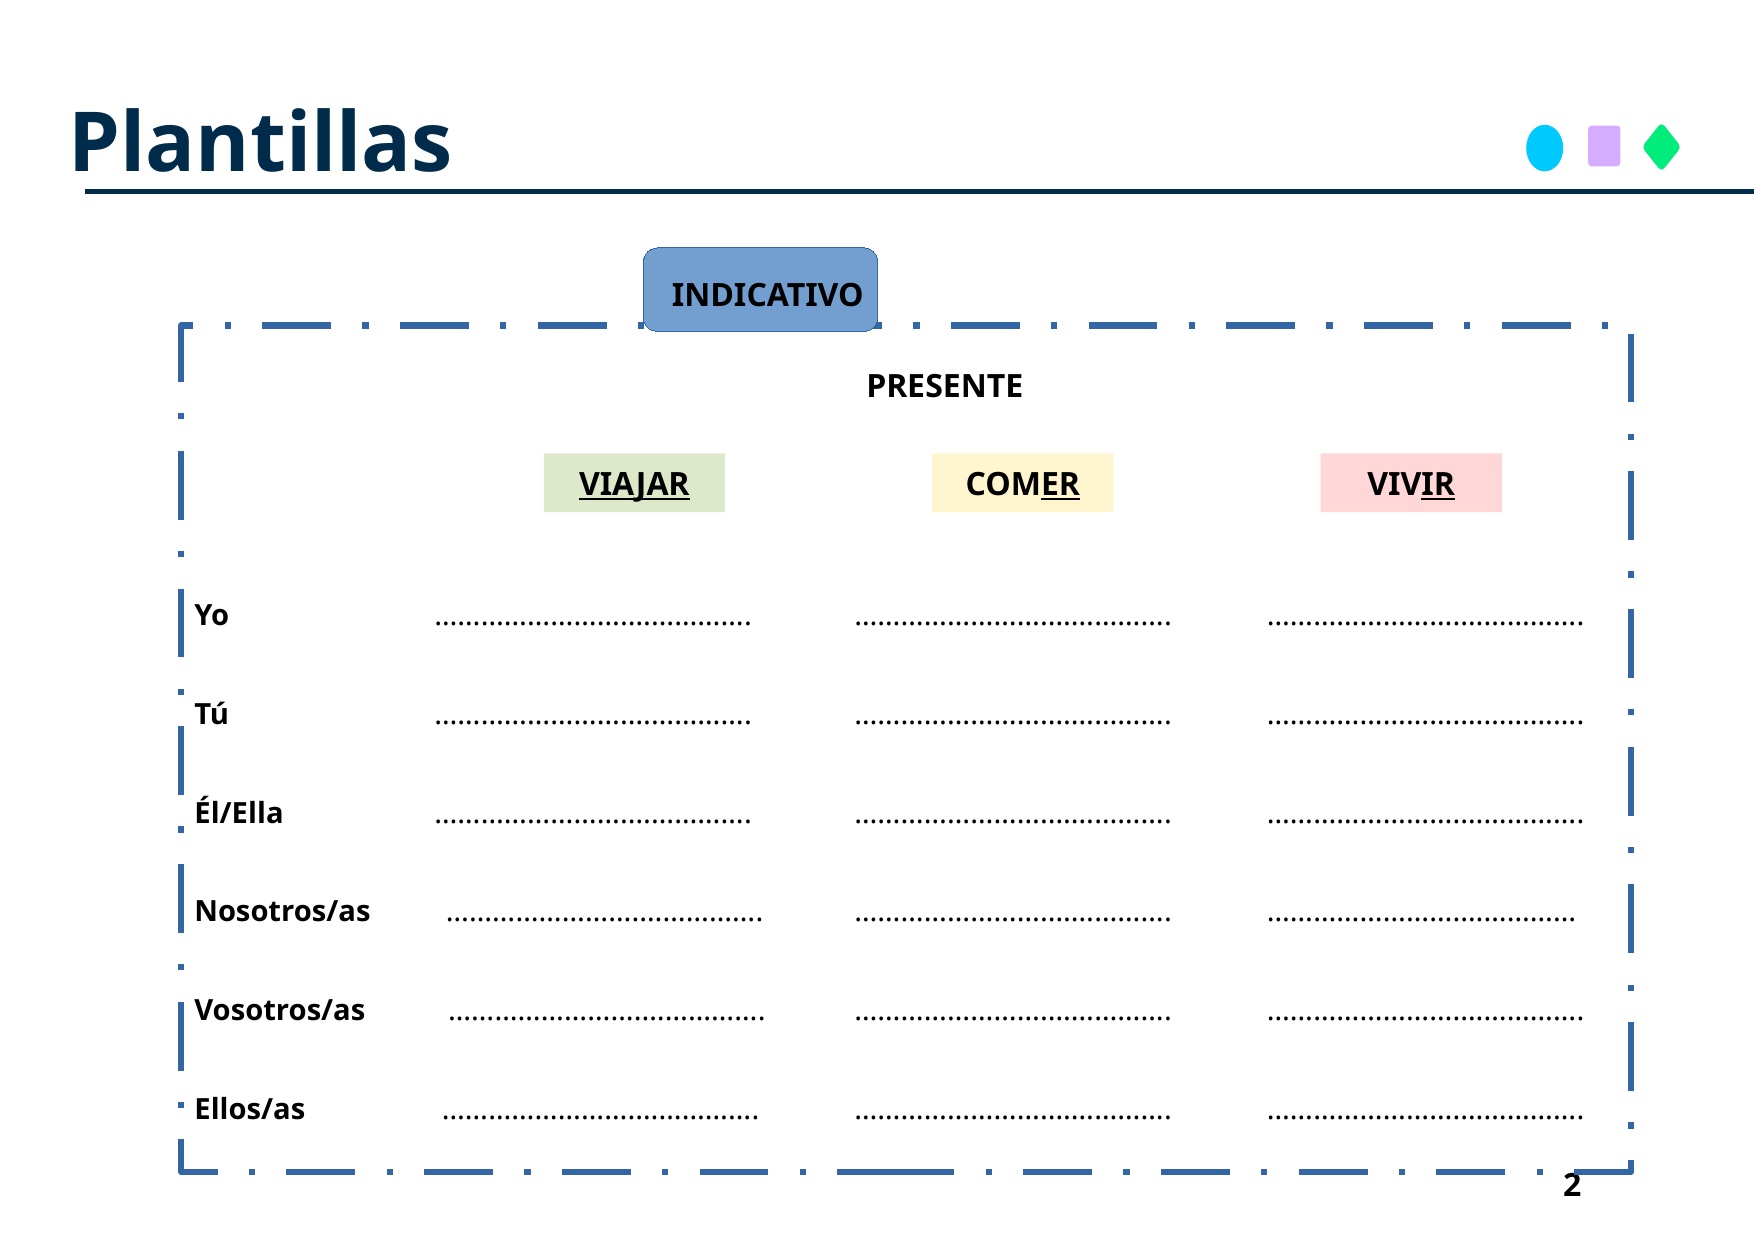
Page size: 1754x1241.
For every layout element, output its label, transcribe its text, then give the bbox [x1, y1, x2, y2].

text_box VIVIR [1320, 455, 1502, 510]
text_box COMER [932, 455, 1114, 510]
text_box VIAJAR [543, 455, 726, 510]
title Plantillas [68, 32, 1399, 196]
text_box [181, 325, 1632, 1172]
text_box PRESENTE [776, 352, 1114, 418]
text_box Yo …………………….……………. …………………….……………. …………………….……………. Tú …………………….……………. …………………….……………. …………………….……………. Él/Ella …………………….……………. …………………….……………. …………………….……………. Nosotros/as …………………….……………. …………………….……………. …………………….…………… Vosotros/as …………………….……………. …………………….……………. …………………….……………. Ellos/as …………………….……………. …………………….……………. …………………….……………. [177, 550, 1625, 1172]
text_box [645, 247, 876, 254]
text_box INDICATIVO [621, 254, 915, 333]
